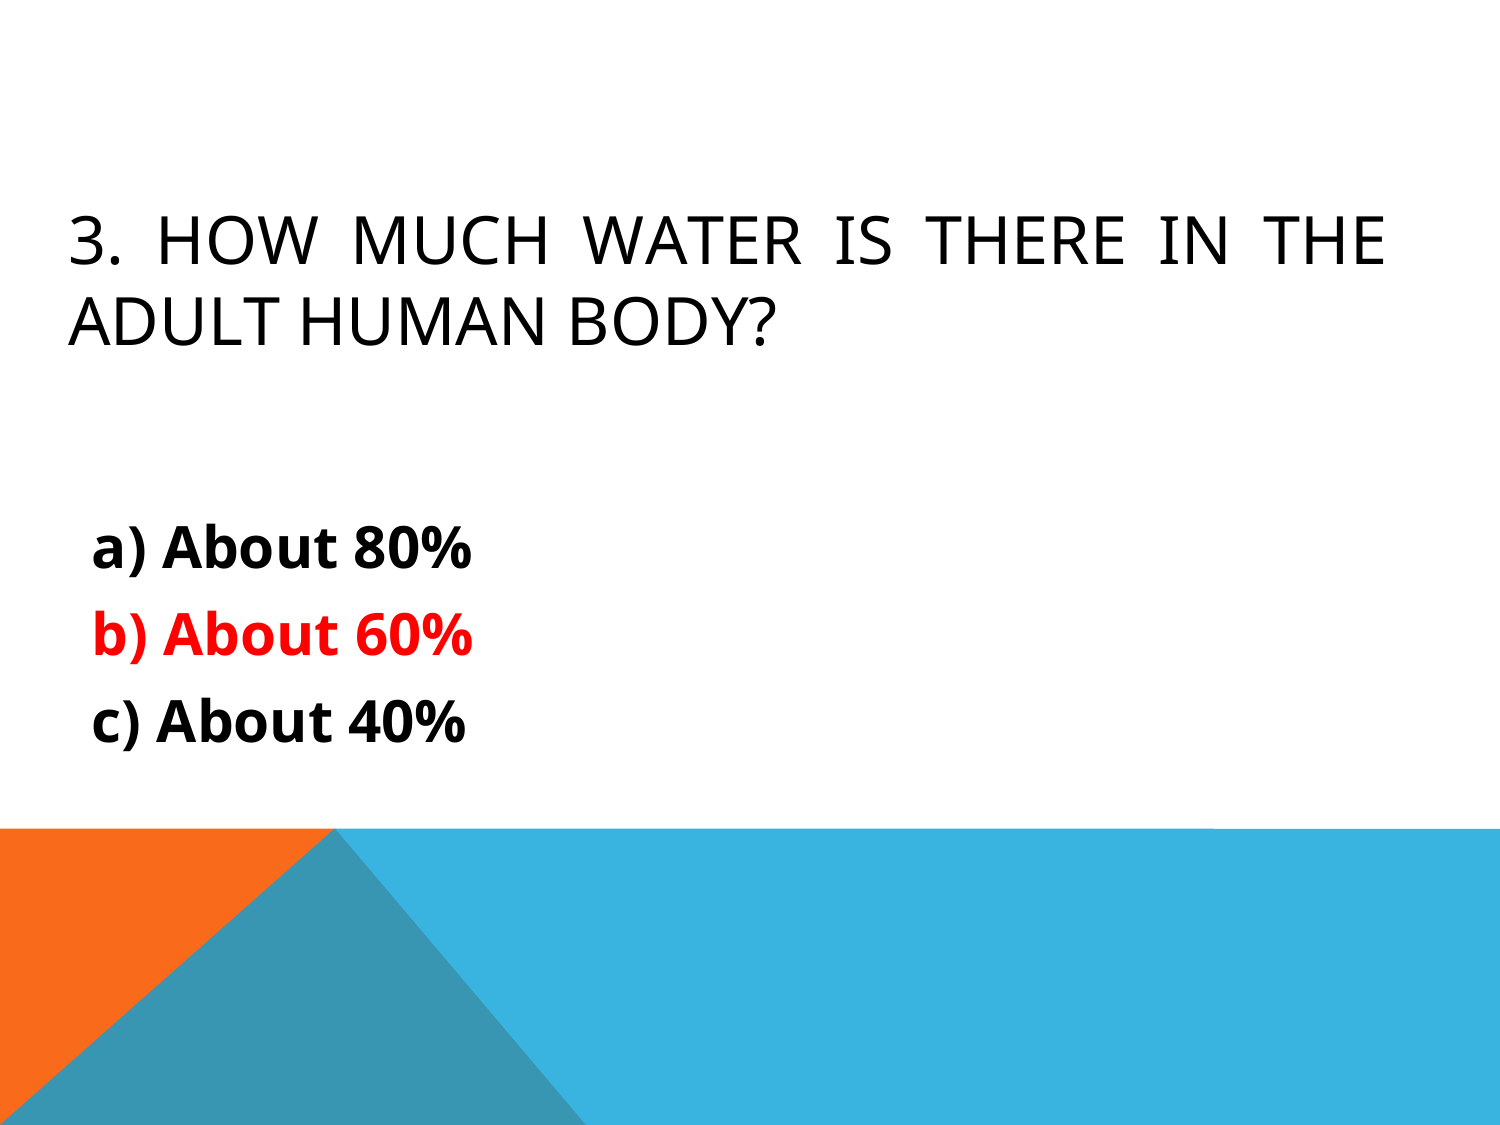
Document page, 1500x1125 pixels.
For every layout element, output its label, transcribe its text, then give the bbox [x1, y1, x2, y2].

list a) About 80% b) About 60% c) About 40% [76, 503, 1427, 1088]
title 3. HOW MUCH WATER IS THERE IN THE ADULT HUMAN BODY? [53, 184, 1404, 373]
